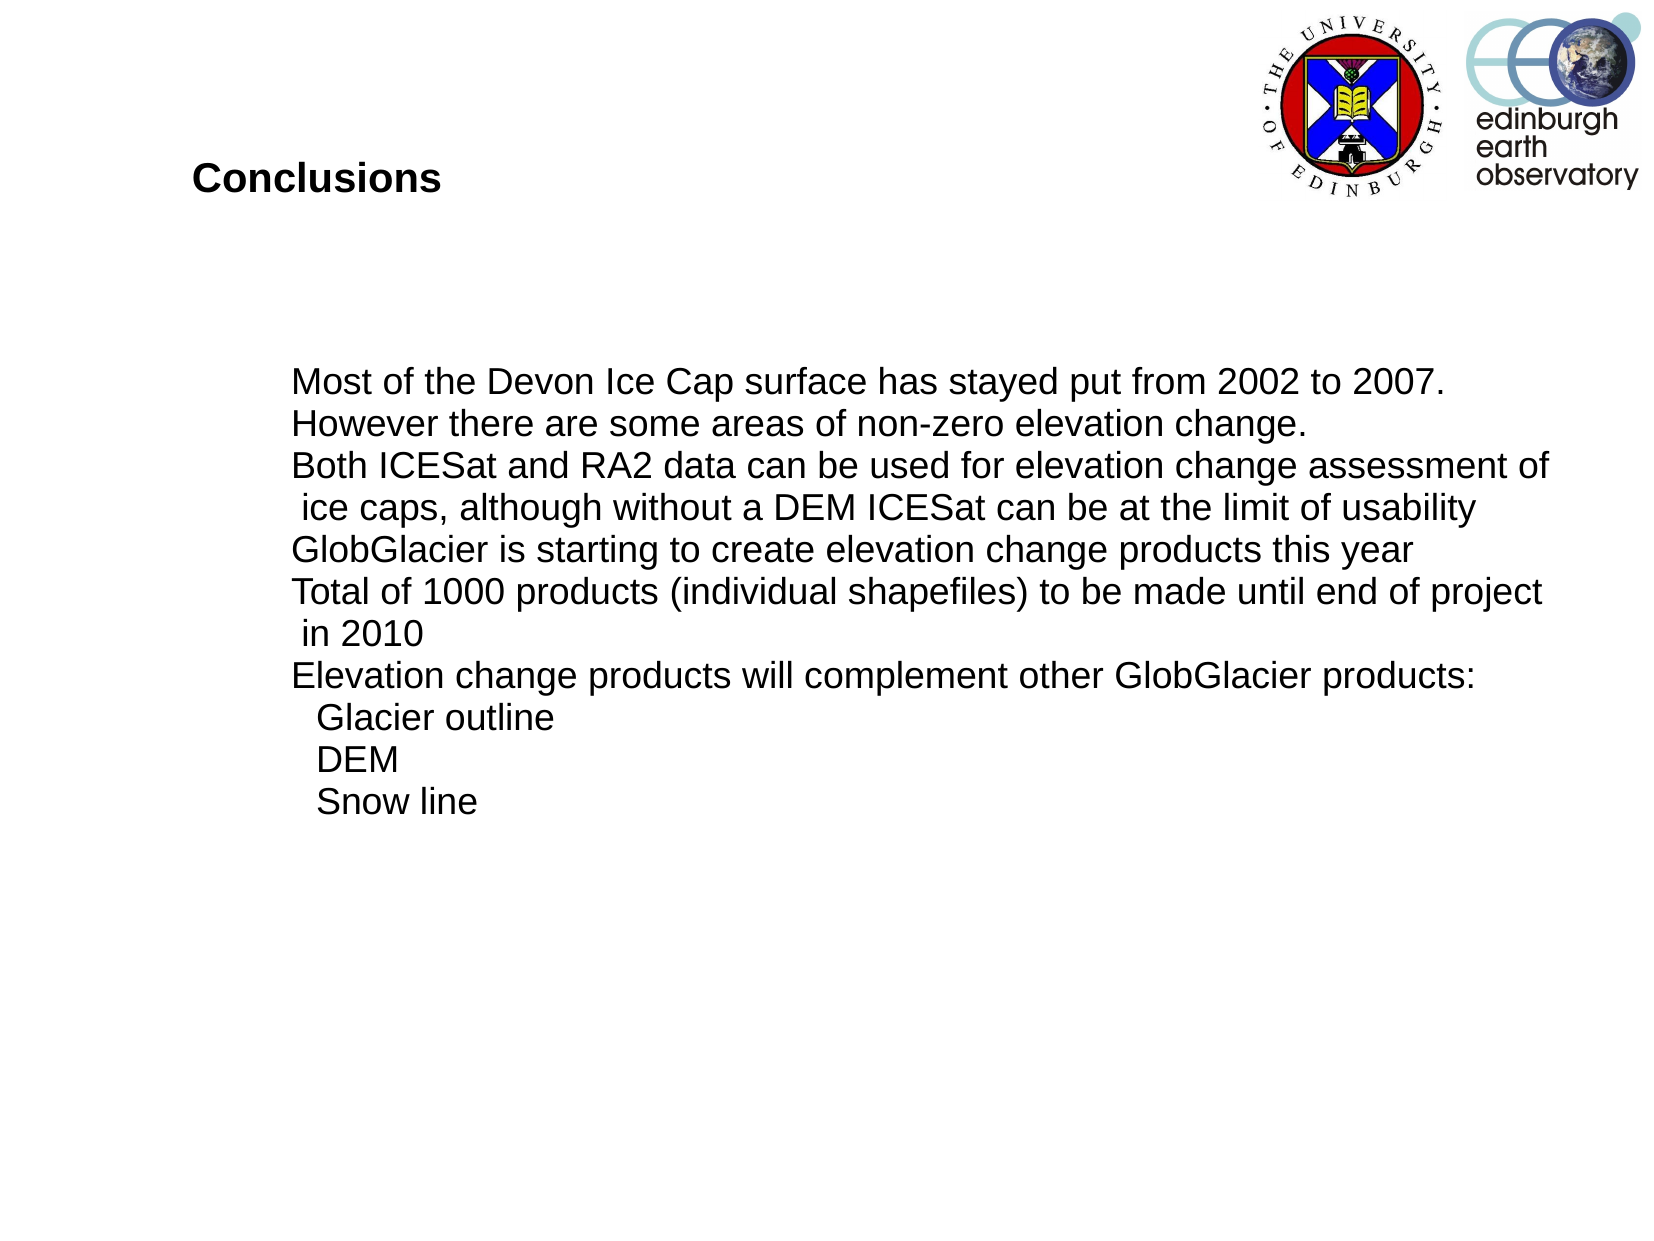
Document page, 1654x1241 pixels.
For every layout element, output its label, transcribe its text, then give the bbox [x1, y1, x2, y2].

picture [1258, 10, 1447, 201]
text_box Most of the Devon Ice Cap surface has stayed put from 2002 to 2007. However there are some areas of non-zero elevation change. Both ICESat and RA2 data can be used for elevation change assessment of ice caps, although without a DEM ICESat can be at the limit of usability GlobGlacier is starting to create elevation change products this year Total of 1000 products (individual shapefiles) to be made until end of project in 2010 Elevation change products will complement other GlobGlacier products: Glacier outline DEM Snow line [265, 353, 1581, 880]
text_box Conclusions [177, 147, 458, 217]
picture [1464, 11, 1642, 191]
